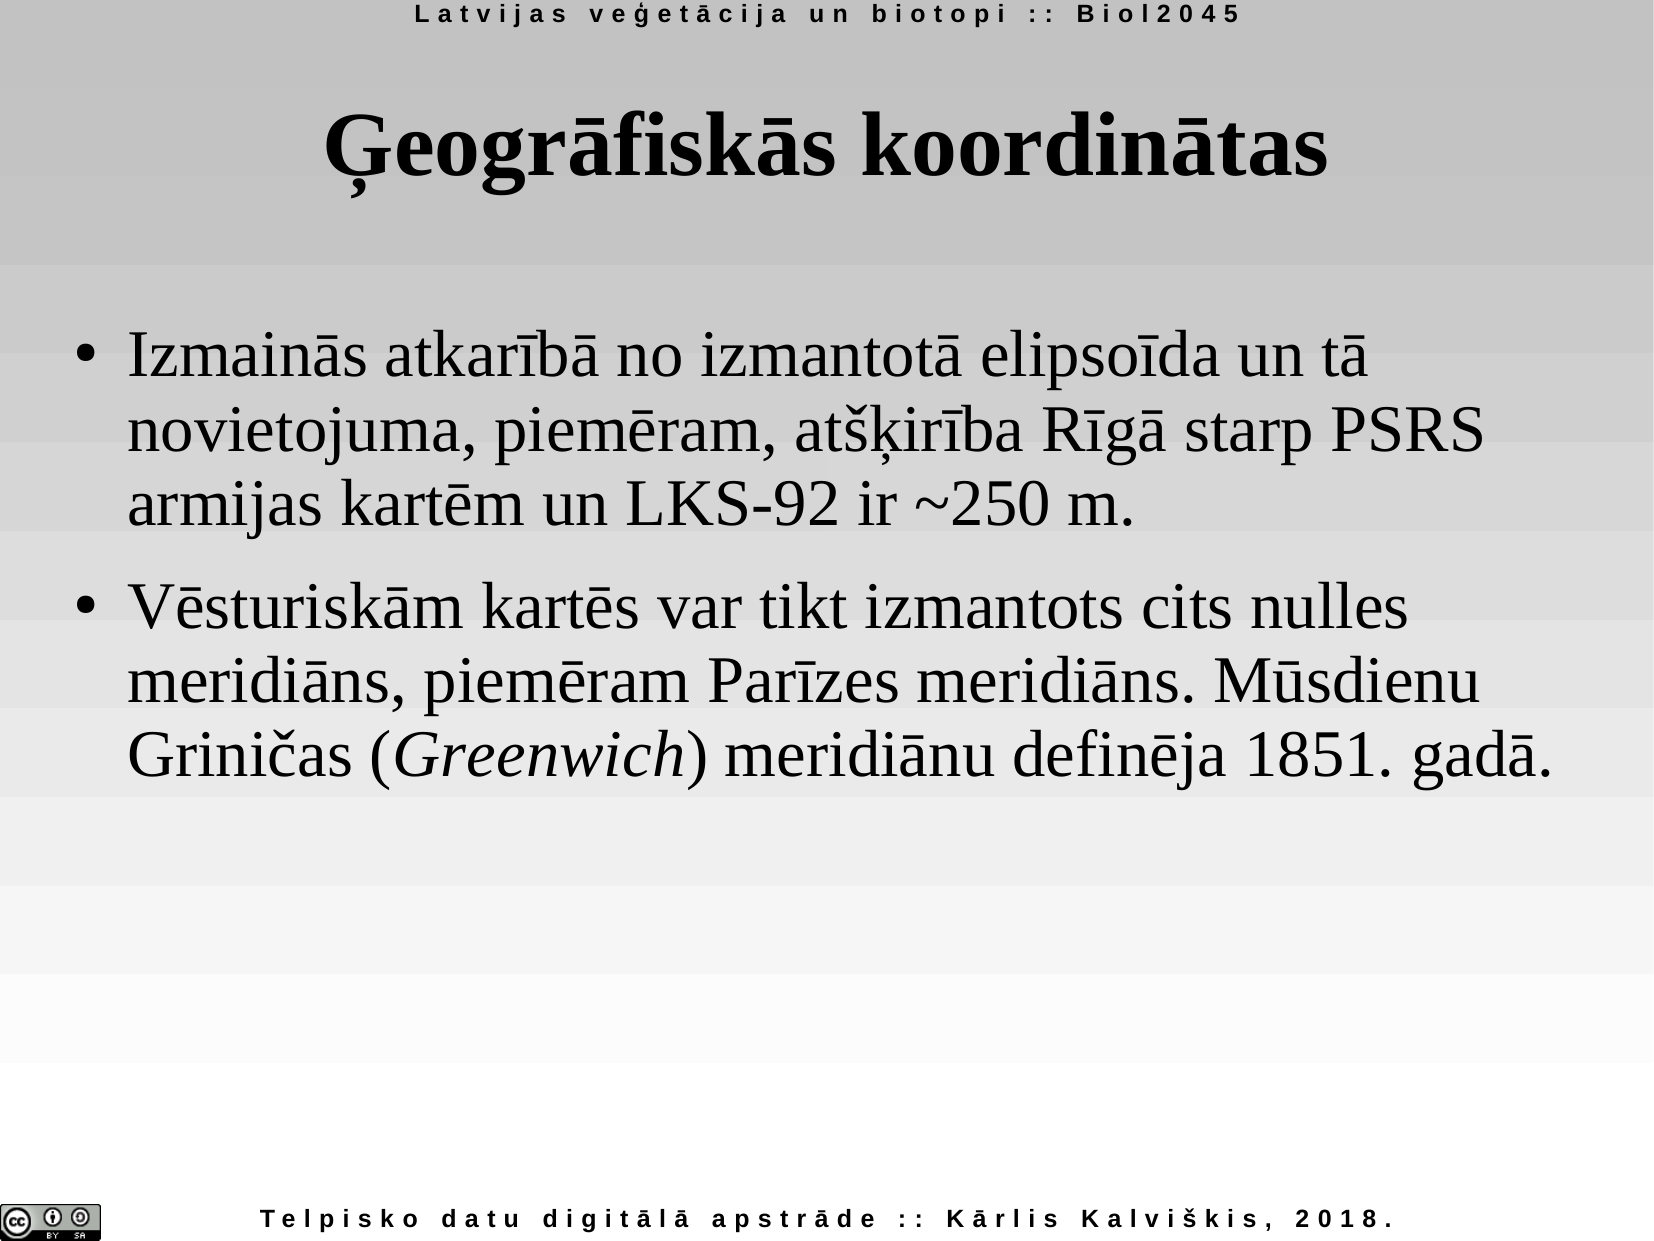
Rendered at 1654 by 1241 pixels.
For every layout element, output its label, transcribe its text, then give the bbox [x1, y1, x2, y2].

list Izmainās atkarībā no izmantotā elipsoīda un tā novietojuma, piemēram, atšķirība Rīgā starp PSRS armijas kartēm un LKS-92 ir ~250 m. Vēsturiskām kartēs var tikt izmantots cits nulles meridiāns, piemēram Parīzes meridiāns. Mūsdienu Griničas (Greenwich) meridiānu definēja 1851. gadā. [56, 317, 1600, 1175]
picture [0, 287, 1654, 1241]
title Ģeogrāfiskās koordinātas [0, 1, 1654, 287]
